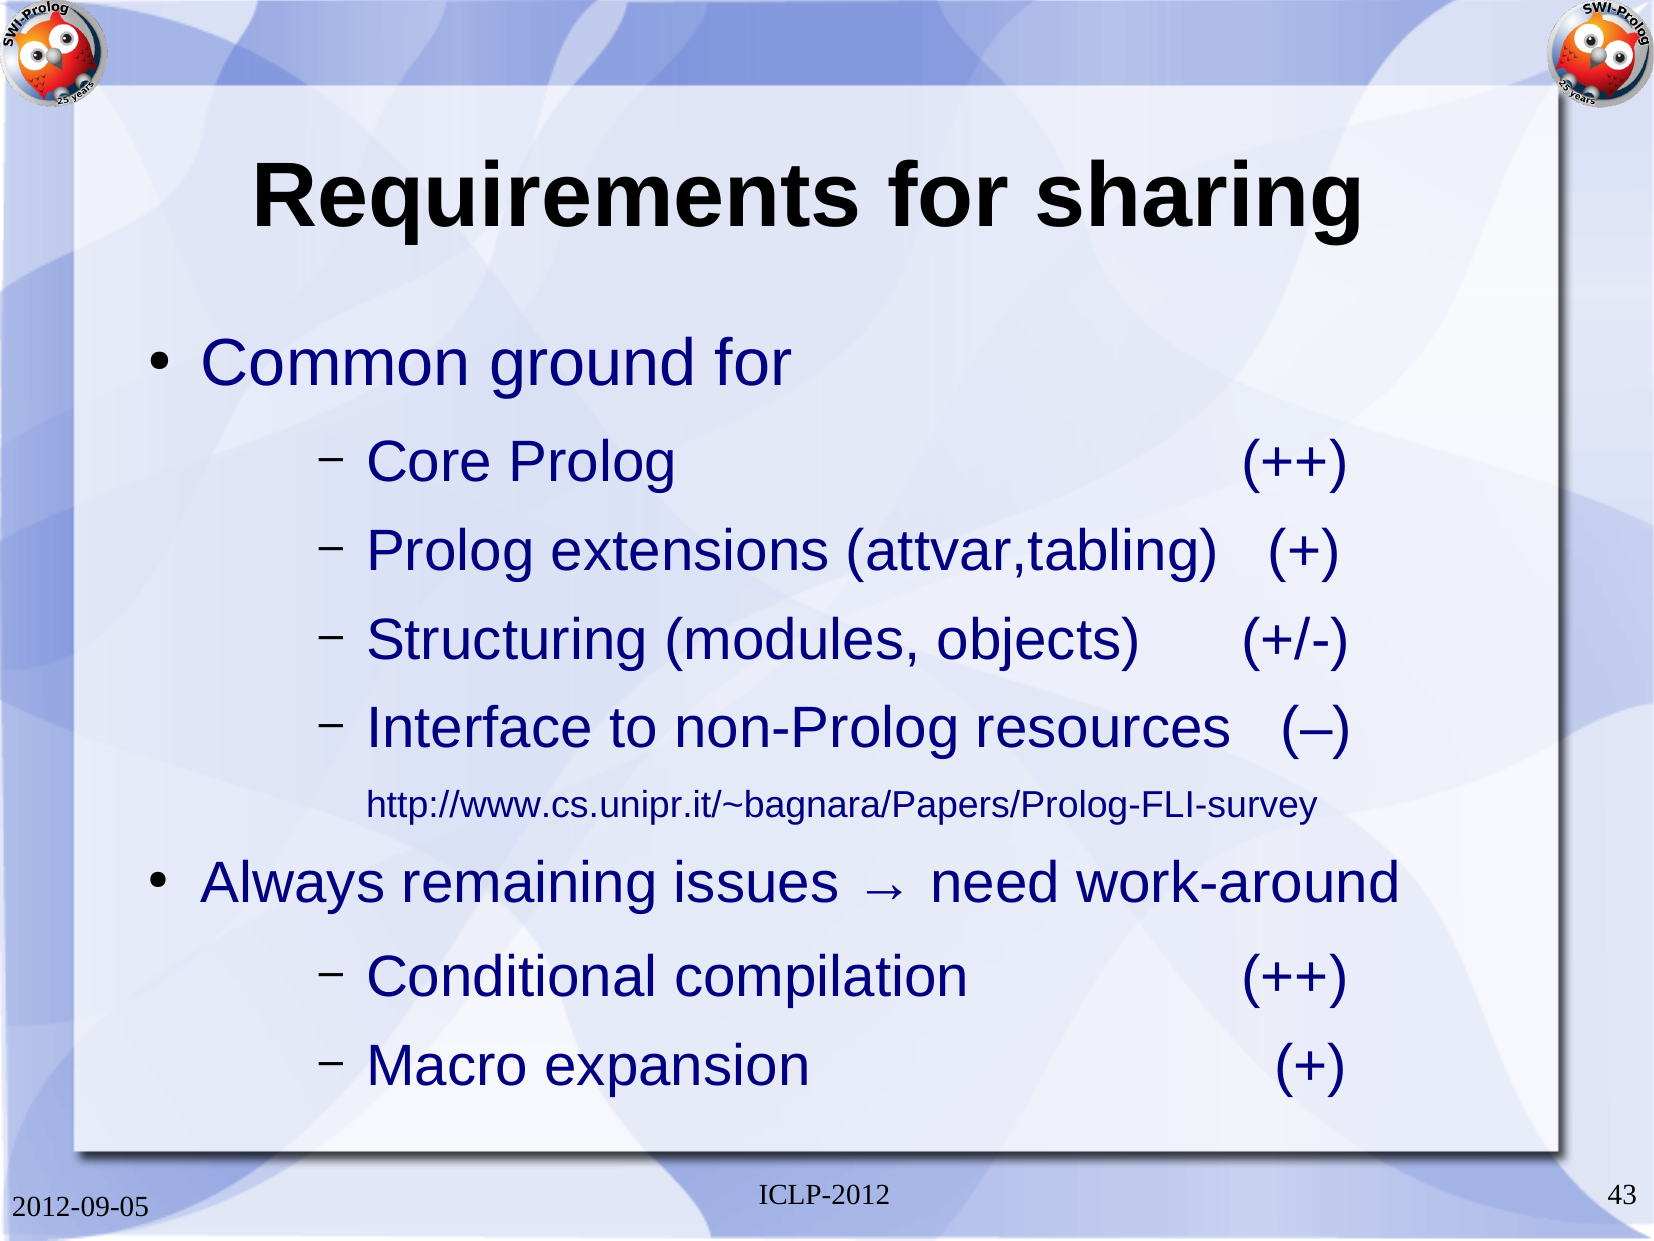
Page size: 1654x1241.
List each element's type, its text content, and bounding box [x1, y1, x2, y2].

list Common ground for Core Prolog (++) Prolog extensions (attvar,tabling) (+) Structuring (modules, objects) (+/-) Interface to non-Prolog resources (–) http://www.cs.unipr.it/~bagnara/Papers/Prolog-FLI-survey Always remaining issues → need work-around Conditional compilation (++) Macro expansion (+) [129, 324, 1489, 1098]
title Requirements for sharing [82, 90, 1536, 298]
picture [0, 0, 1654, 1241]
